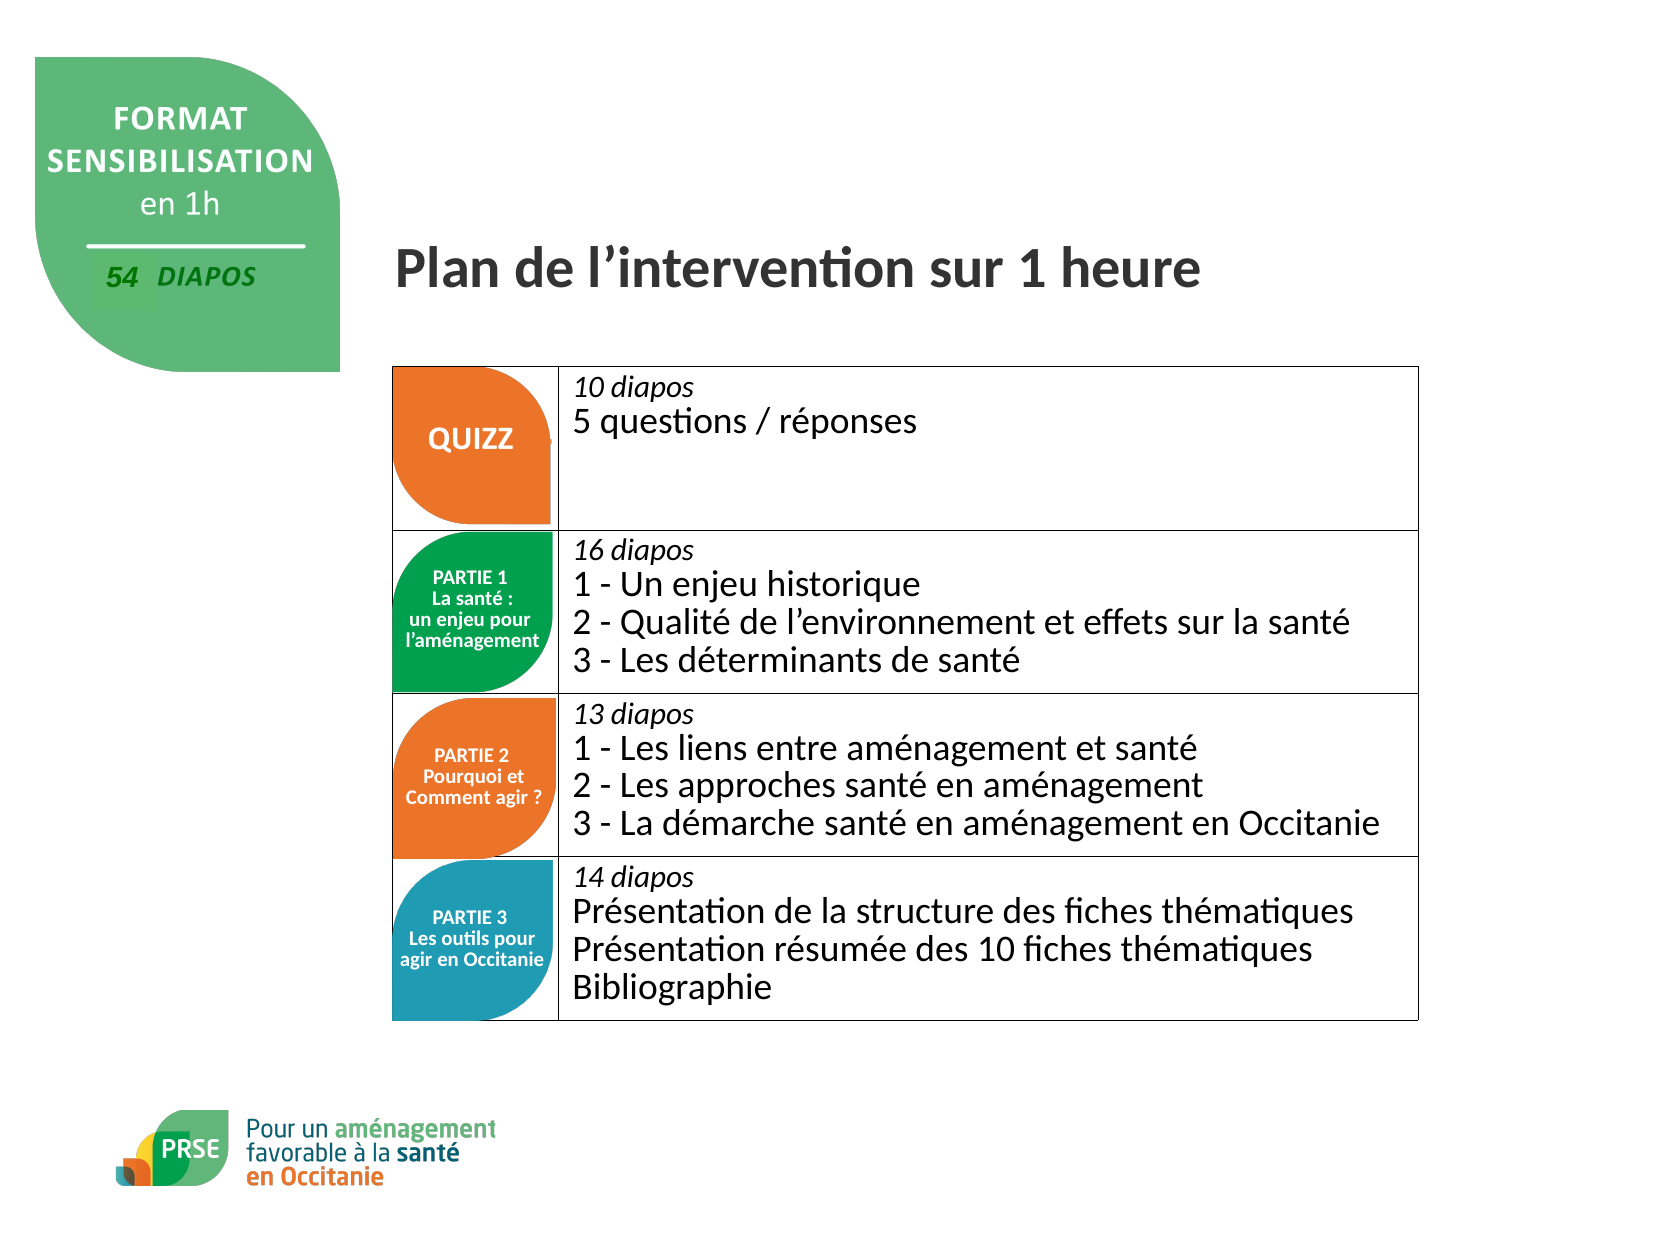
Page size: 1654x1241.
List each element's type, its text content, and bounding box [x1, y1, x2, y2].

picture [392, 860, 553, 1021]
table_cell 14 diapos Présentation de la structure des fiches thématiques Présentation résumée des 10 fiches thématiques Bibliographie [559, 857, 1418, 1020]
table_header 10 diapos 5 questions / réponses [559, 367, 1418, 530]
picture [393, 698, 556, 859]
picture [114, 1110, 497, 1186]
table_cell 13 diapos 1 - Les liens entre aménagement et santé 2 - Les approches santé en aménagement 3 - La démarche santé en aménagement en Occitanie [559, 694, 1418, 856]
table_header [393, 367, 558, 530]
picture [388, 528, 557, 693]
title Plan de l’intervention sur 1 heure [395, 243, 1343, 302]
table_cell [393, 694, 558, 856]
text_box 54 [91, 253, 158, 311]
table_cell 16 diapos 1 - Un enjeu historique 2 - Qualité de l’environnement et effets sur la santé 3 - Les déterminants de santé [559, 531, 1418, 693]
picture [35, 57, 340, 372]
table_cell [393, 857, 558, 1020]
